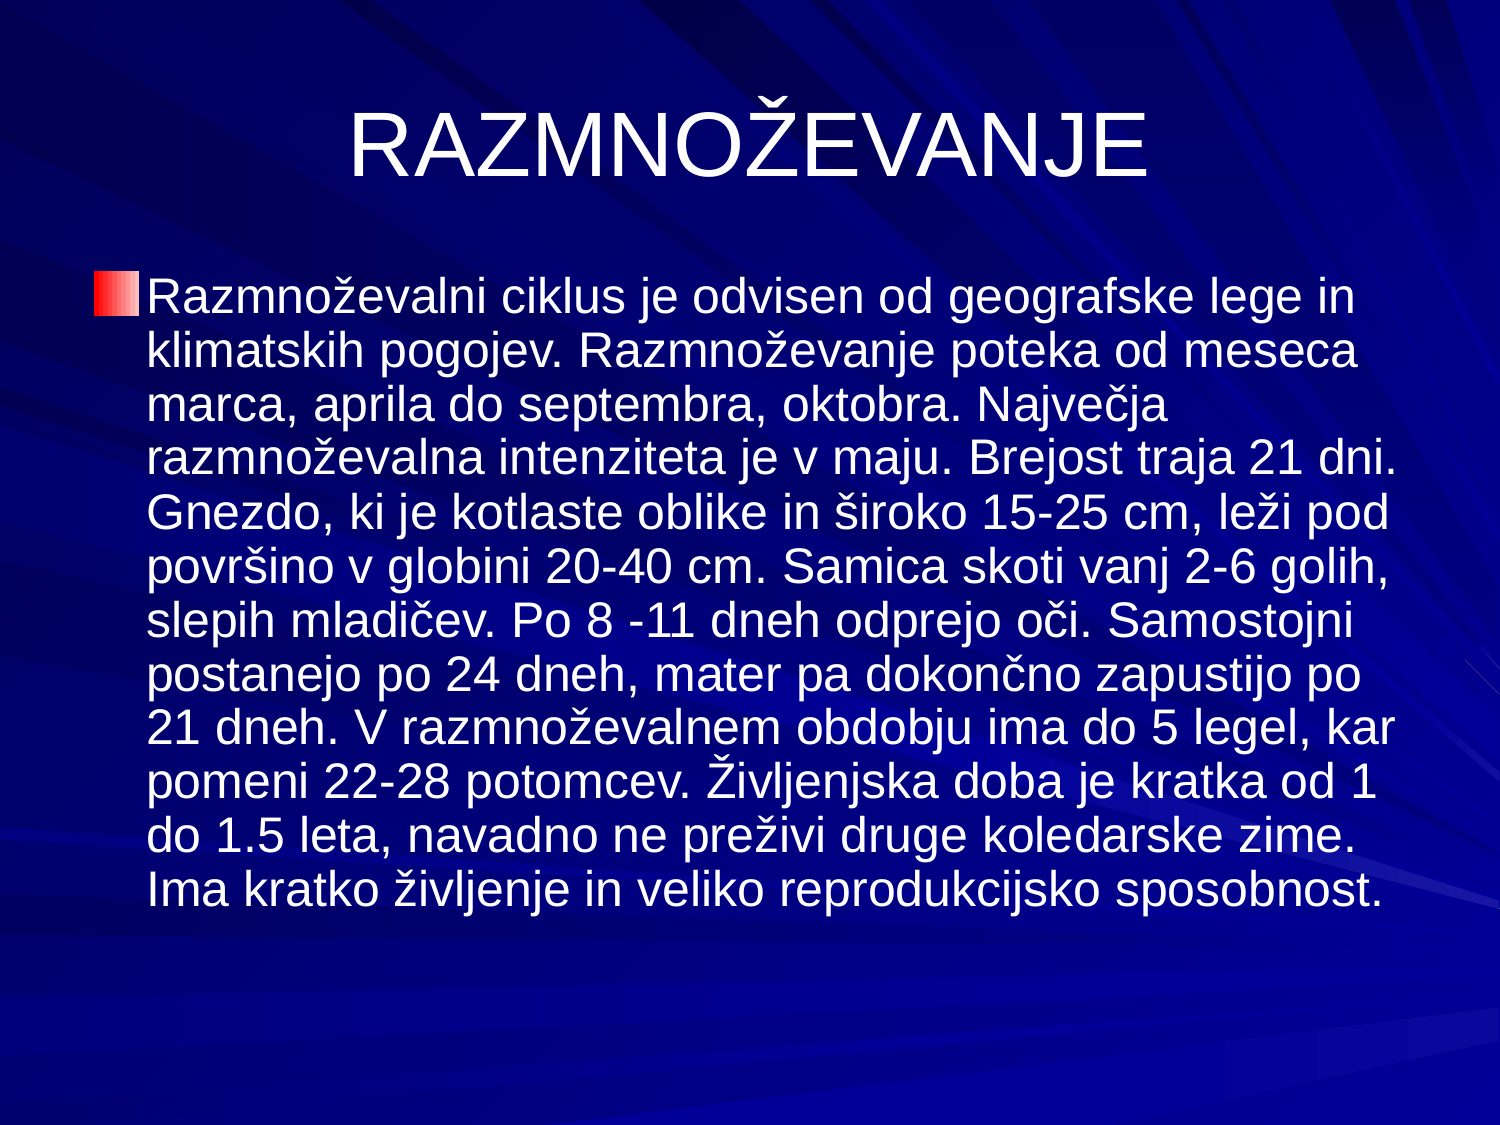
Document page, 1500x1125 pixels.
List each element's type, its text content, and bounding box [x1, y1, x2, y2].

list Razmnoževalni ciklus je odvisen od geografske lege in klimatskih pogojev. Razmnoževanje poteka od meseca marca, aprila do septembra, oktobra. Največja razmnoževalna inten­ziteta je v maju. Brejost traja 21 dni. Gnezdo, ki je kotlaste oblike in široko 15-25 cm, leži pod površino v globini 20-40 cm. Samica skoti vanj 2-6 golih, slepih mladičev. Po 8 -11 dneh odprejo oči. Samostojni pos­tanejo po 24 dneh, mater pa dokončno zapustijo po 21 dneh. V razmnoževalnem obdobju ima do 5 legel, kar pomeni 22-28 potomcev. Življenjska doba je kratka od 1 do 1.5 leta, navadno ne preživi druge kole­darske zime. Ima kratko življenje in veliko reprodukcijsko sposobnost. [75, 262, 1425, 1083]
title RAZMNOŽEVANJE [75, 45, 1425, 234]
